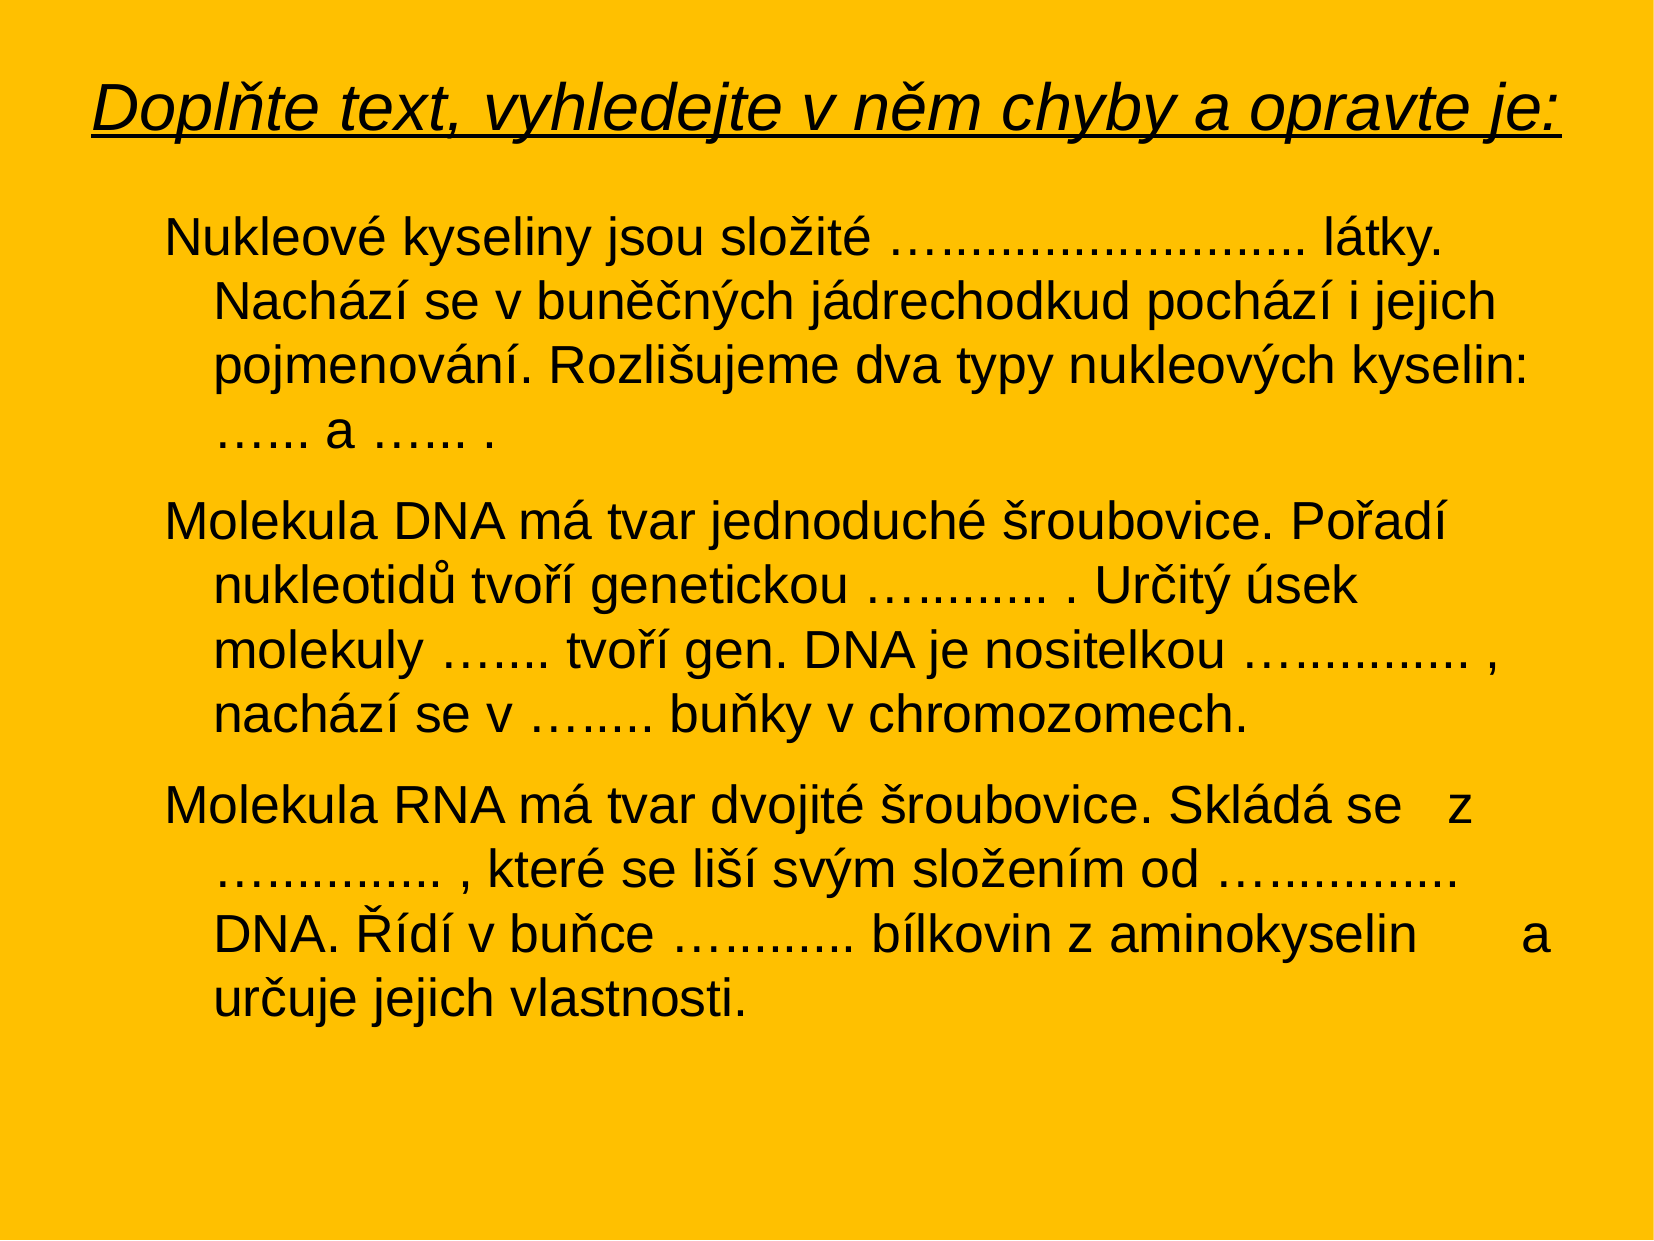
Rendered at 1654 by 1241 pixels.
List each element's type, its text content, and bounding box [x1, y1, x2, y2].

title Doplňte text, vyhledejte v něm chyby a opravte je: [82, 0, 1571, 201]
list Nukleové kyseliny jsou složité …......................... látky. Nachází se v buněčných jádrechodkud pochází i jejich pojmenování. Rozlišujeme dva typy nukleových kyselin: …... a …... . Molekula DNA má tvar jednoduché šroubovice. Pořadí nukleotidů tvoří genetickou …......... . Určitý úsek molekuly ….... tvoří gen. DNA je nositelkou …............ , nachází se v …..... buňky v chromozomech. Molekula RNA má tvar dvojité šroubovice. Skládá se z …............ , které se liší svým složením od …............. DNA. Řídí v buňce …......... bílkovin z aminokyselin a určuje jejich vlastnosti. [82, 201, 1571, 1039]
